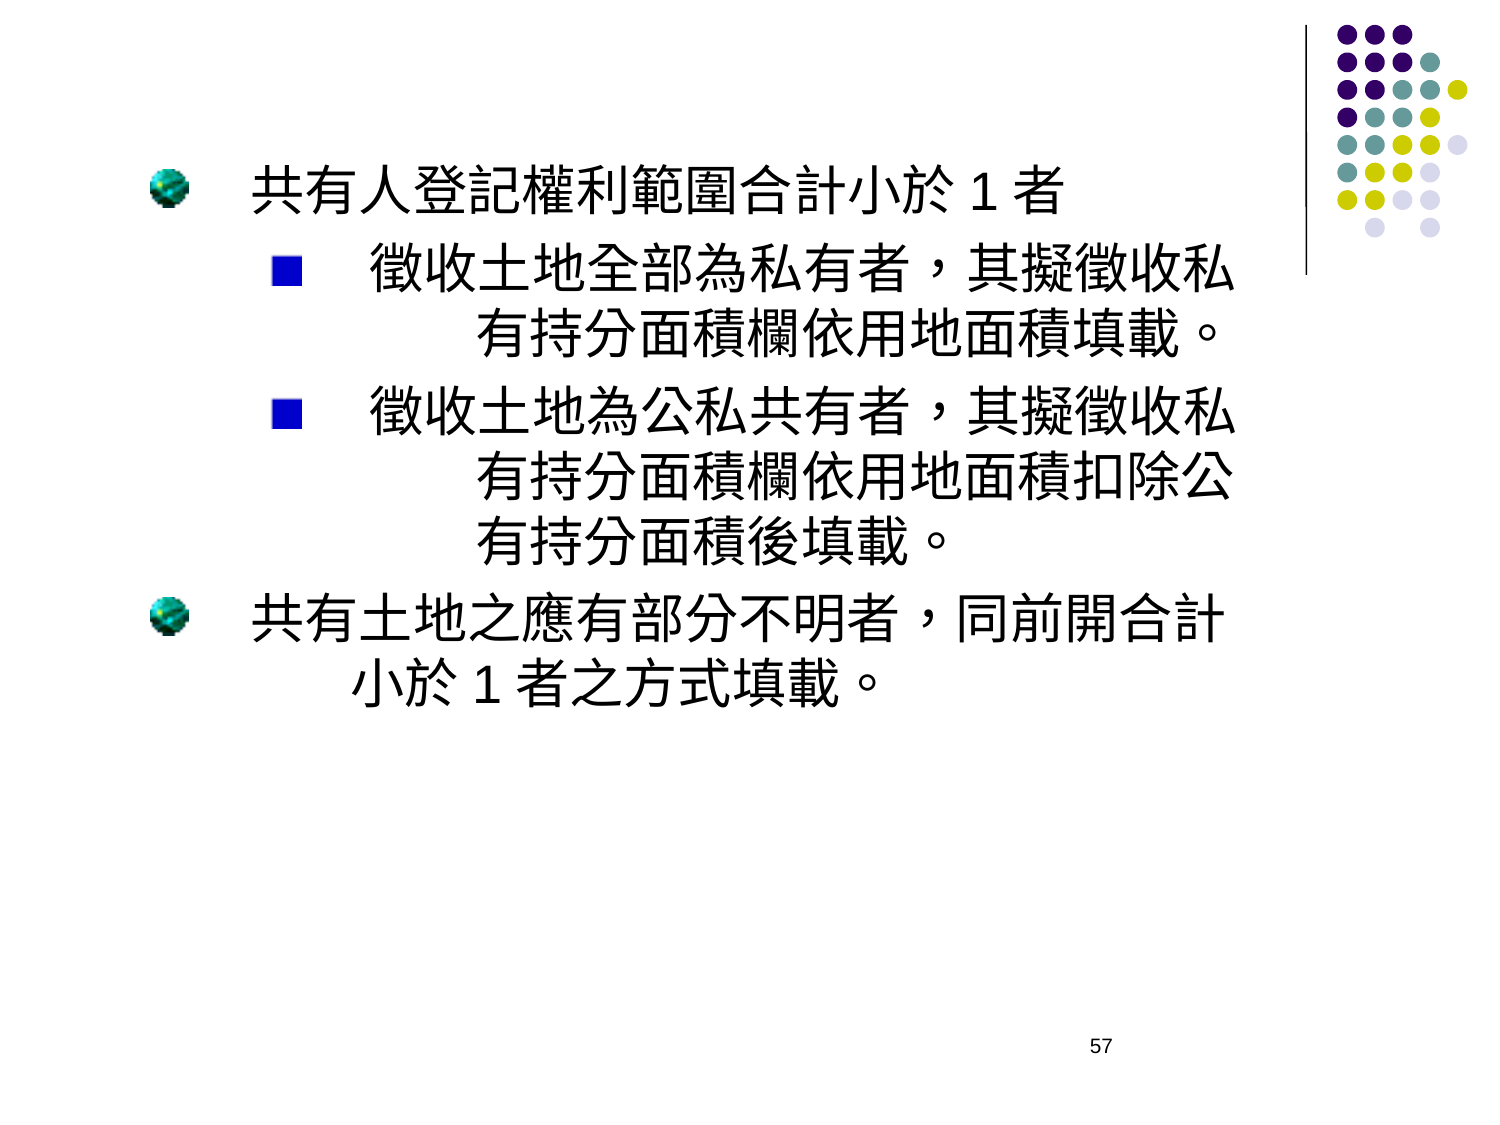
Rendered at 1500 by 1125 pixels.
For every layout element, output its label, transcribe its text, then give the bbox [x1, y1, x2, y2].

text_box [1074, 1025, 1426, 1101]
list 共有人登記權利範圍合計小於1者 徵收土地全部為私有者，其擬徵收私有持分面積欄依用地面積填載。 徵收土地為公私共有者，其擬徵收私有持分面積欄依用地面積扣除公有持分面積後填載。 共有土地之應有部分不明者，同前開合計小於1者之方式填載。 [135, 148, 1294, 956]
